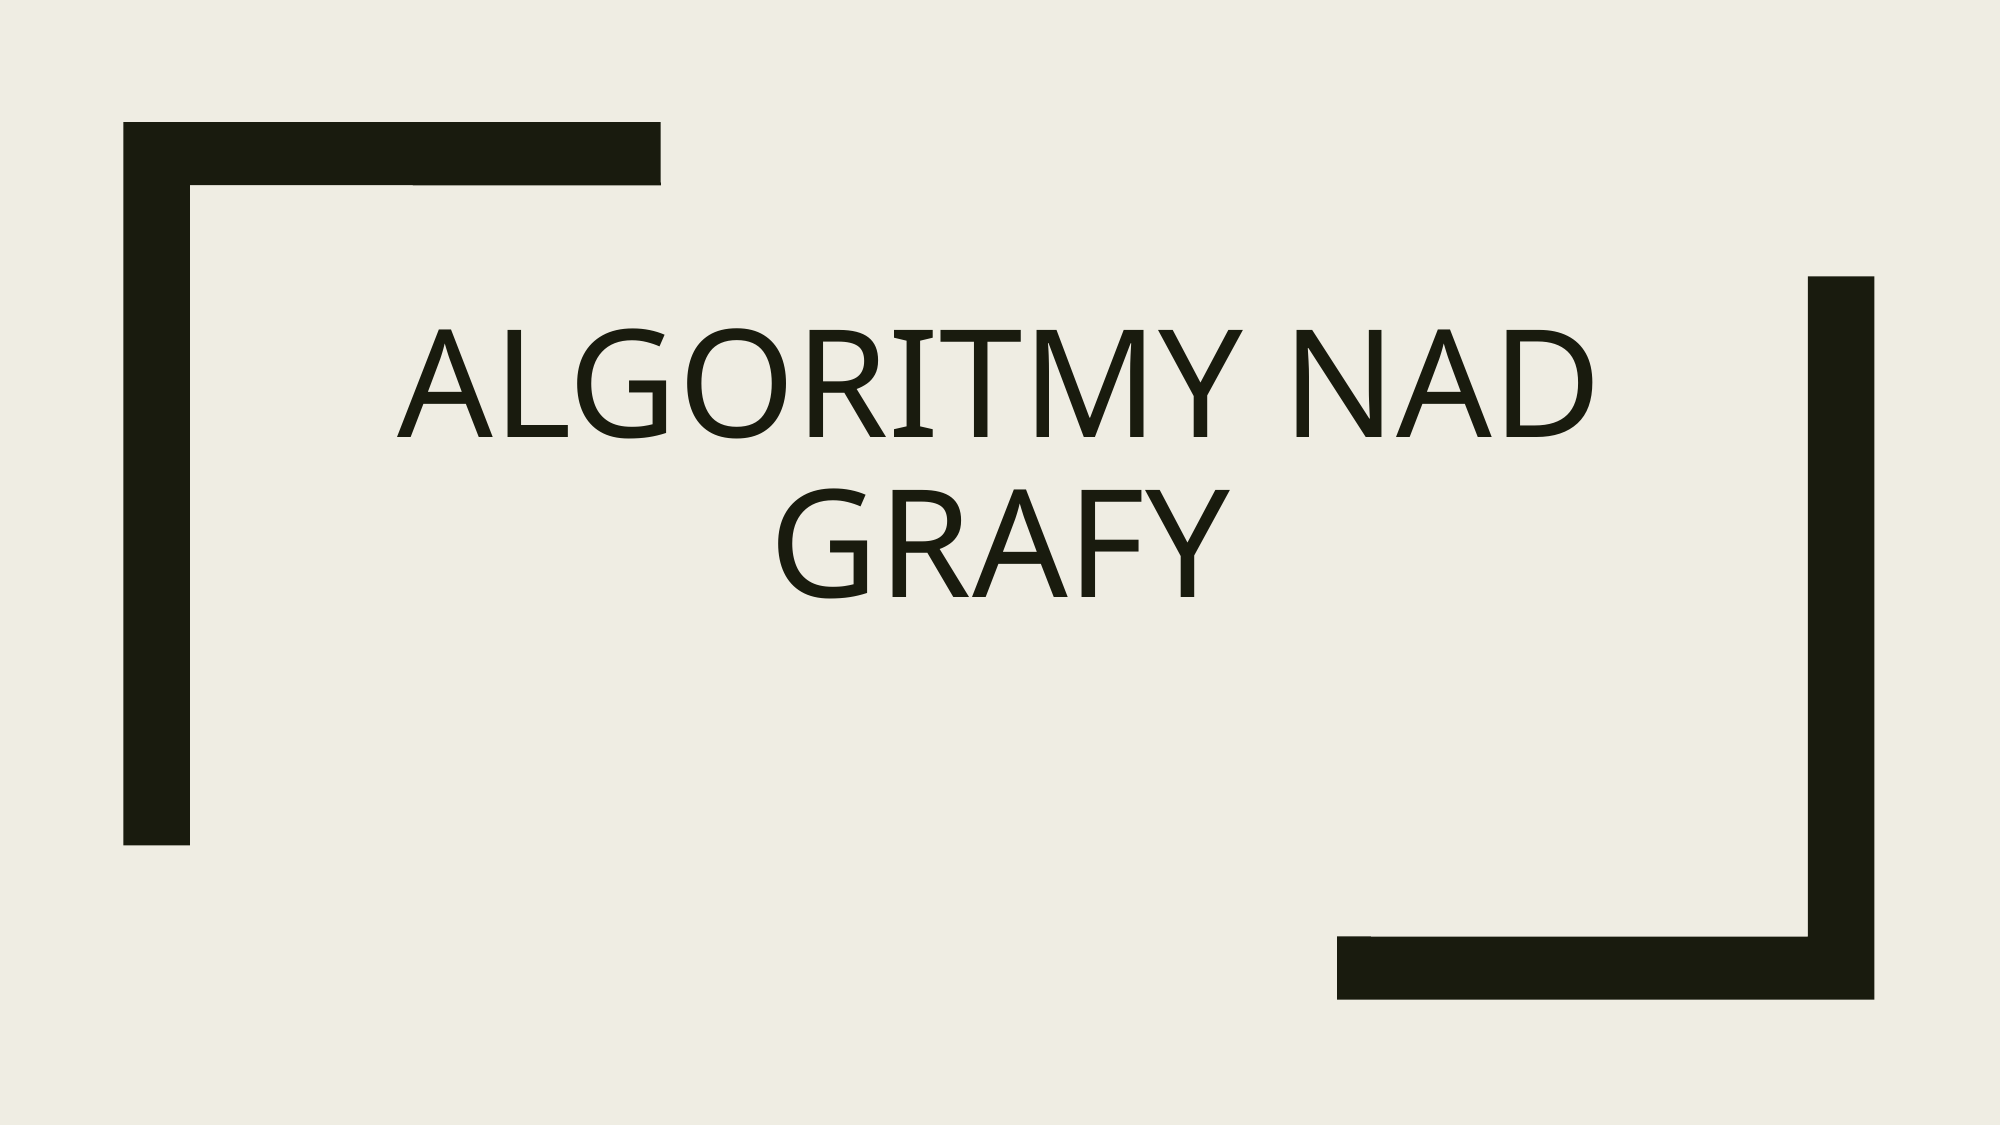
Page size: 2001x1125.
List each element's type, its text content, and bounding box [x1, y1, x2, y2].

title ALGORITMY NAD GRAFY [314, 293, 1686, 638]
